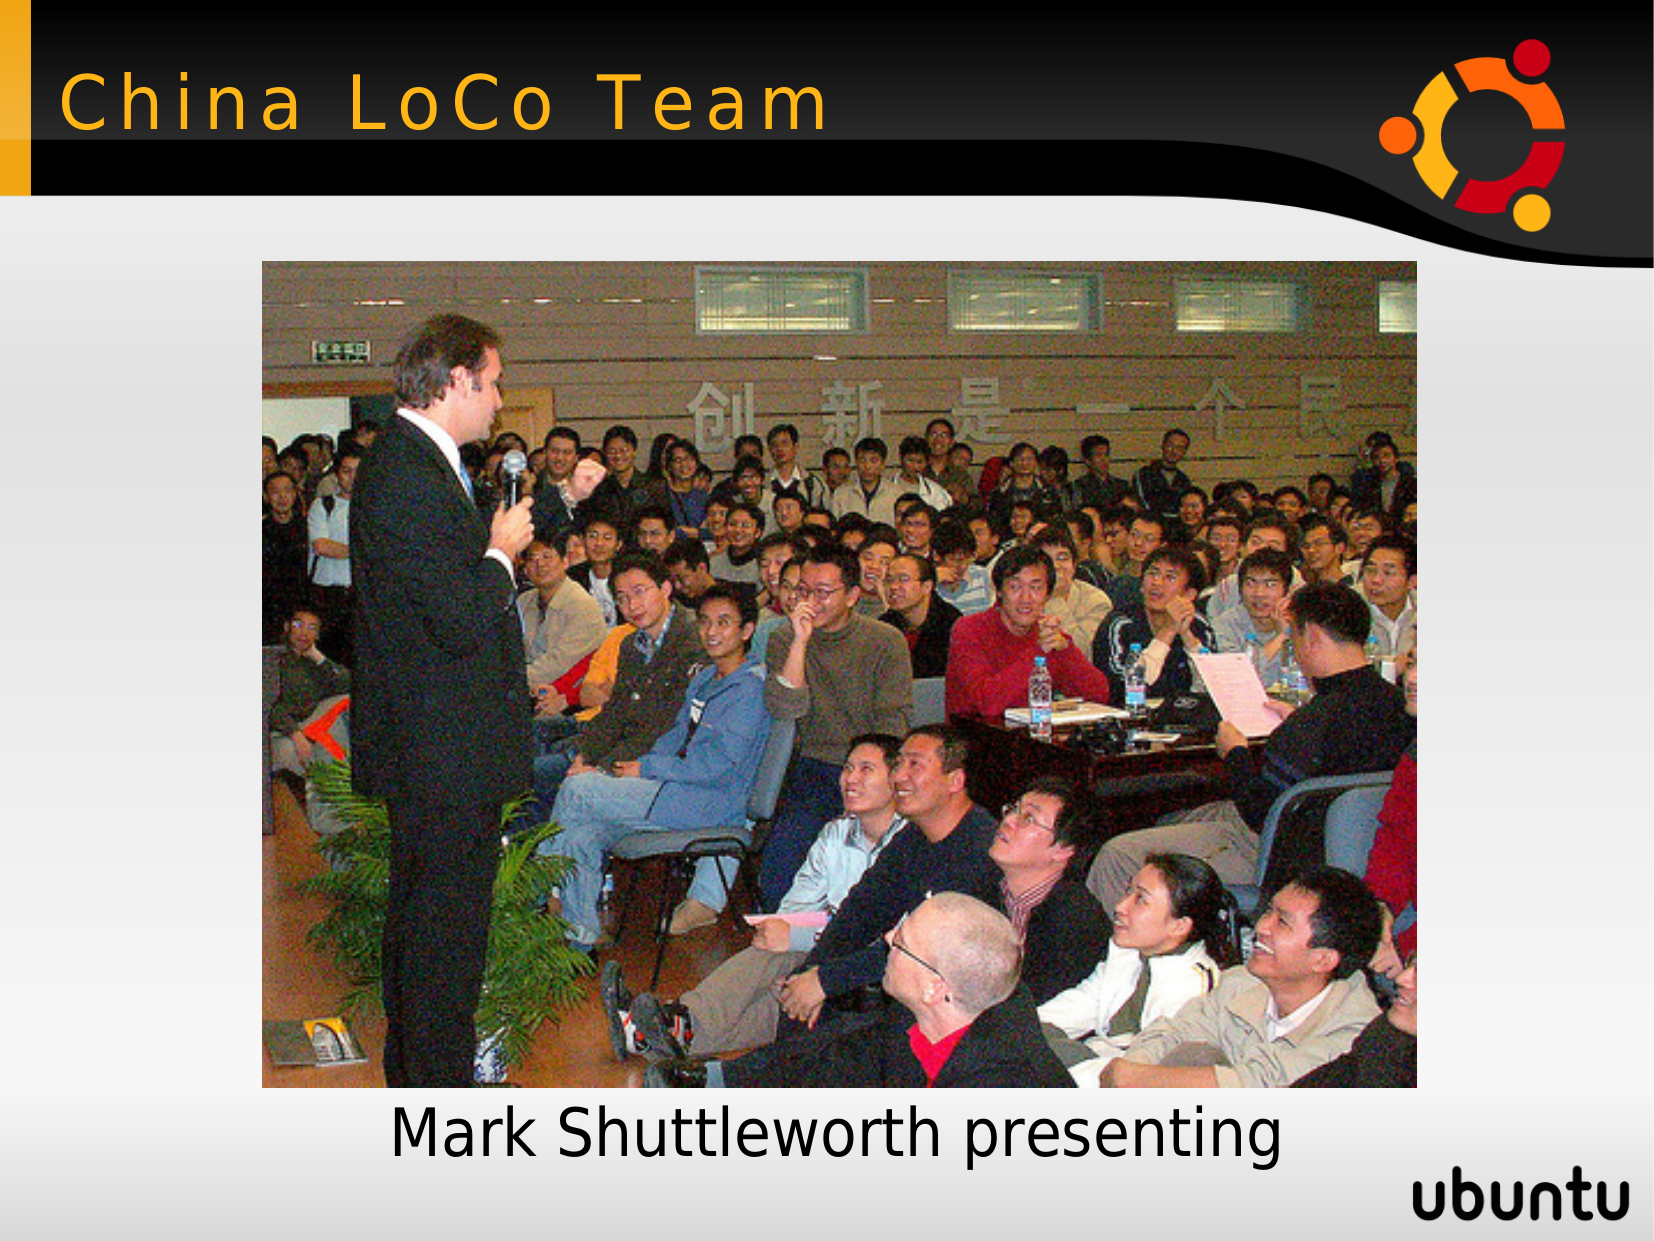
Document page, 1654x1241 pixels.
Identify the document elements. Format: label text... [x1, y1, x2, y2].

text_box Mark Shuttleworth presenting [375, 1087, 1400, 1181]
picture [0, 0, 1654, 1241]
title China LoCo Team [59, 36, 1270, 171]
